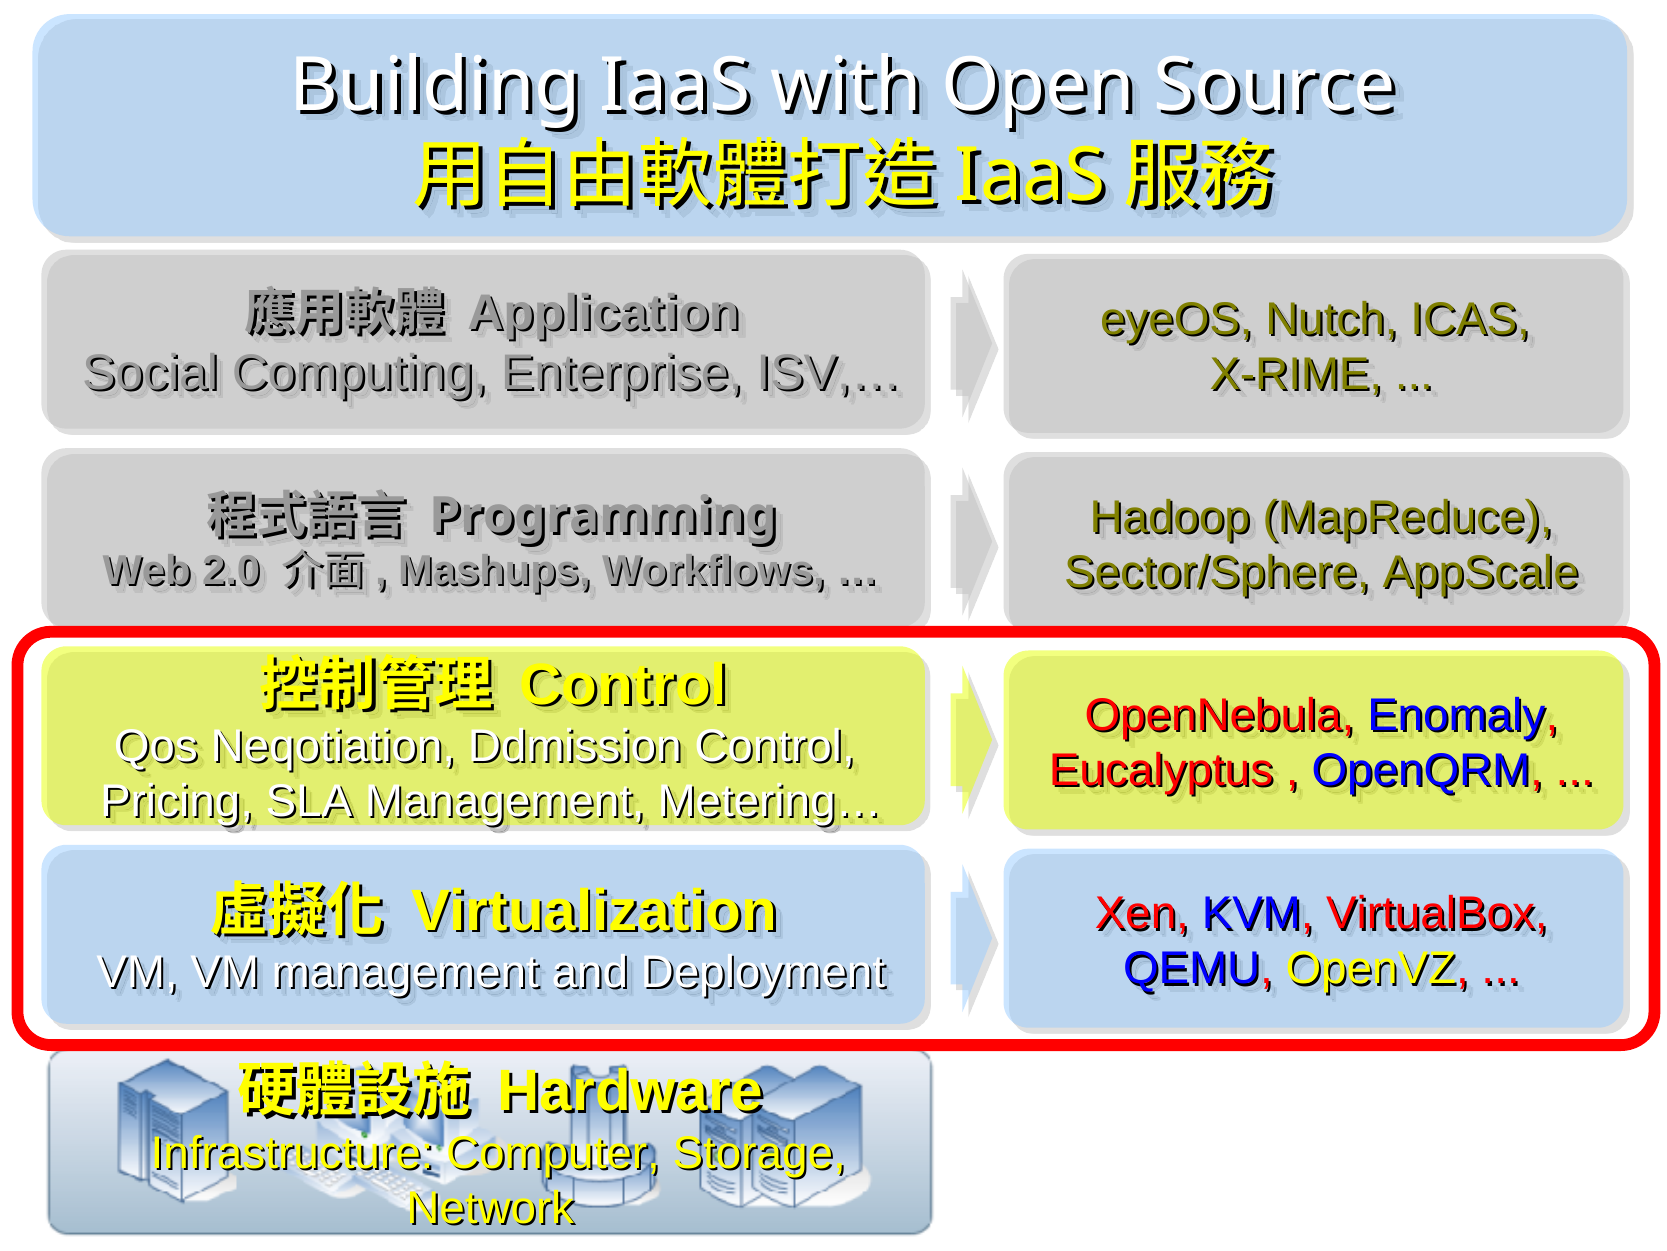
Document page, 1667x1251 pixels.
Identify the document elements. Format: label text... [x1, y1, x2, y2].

text_box 程式語言 Programming Web 2.0 介面, Mashups, Workflows, … [41, 448, 925, 625]
text_box Building IaaS with Open Source 用自由軟體打造IaaS服務 [32, 14, 1628, 237]
text_box 硬體設施 Hardware Infrastructure: Computer, Storage, Network [41, 1050, 940, 1242]
text_box OpenNebula, Enomaly, Eucalyptus , OpenQRM, ... [1003, 650, 1624, 830]
text_box Xen, KVM, VirtualBox, QEMU, OpenVZ, ... [1003, 848, 1624, 1028]
text_box [950, 467, 993, 616]
text_box eyeOS, Nutch, ICAS, X-RIME, ... [1003, 253, 1624, 433]
text_box 虛擬化 Virtualization VM, VM management and Deployment [41, 844, 925, 1024]
text_box 控制管理 Control Qos Neqotiation, Ddmission Control, Pricing, SLA Management, Metering… [41, 646, 925, 826]
text_box [950, 665, 993, 814]
text_box [950, 864, 993, 1013]
text_box Hadoop (MapReduce), Sector/Sphere, AppScale [1003, 452, 1624, 625]
text_box 應用軟體 Application Social Computing, Enterprise, ISV,… [41, 249, 925, 429]
text_box [950, 269, 993, 418]
